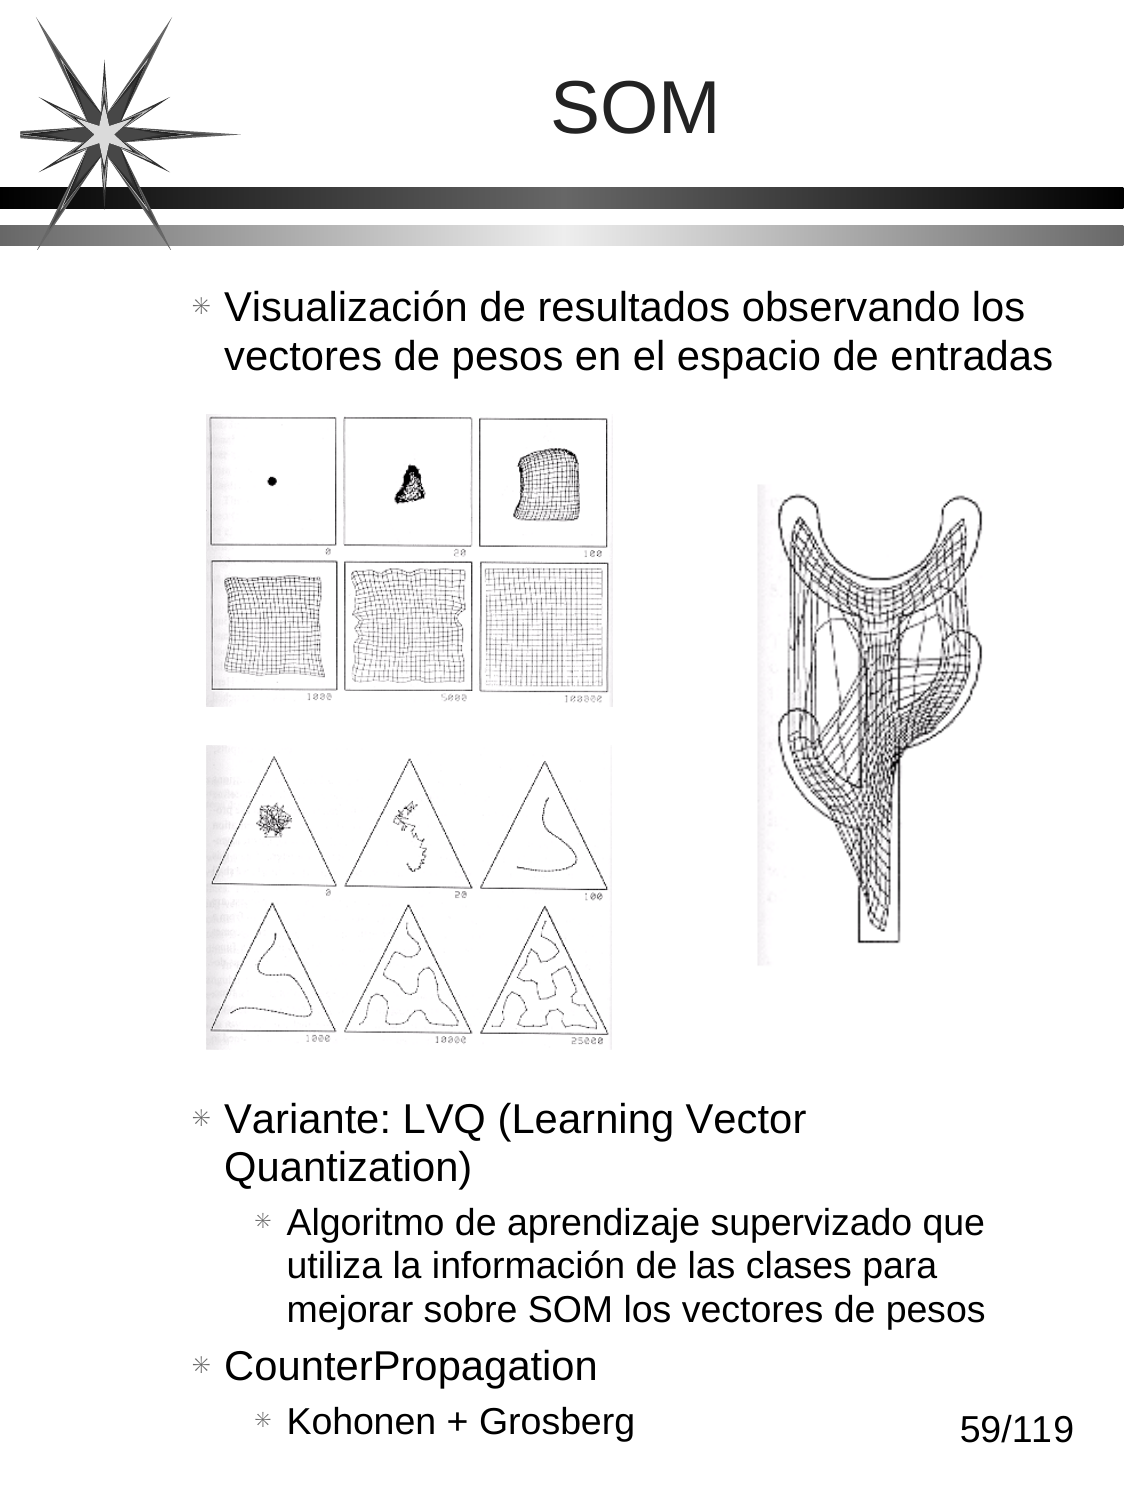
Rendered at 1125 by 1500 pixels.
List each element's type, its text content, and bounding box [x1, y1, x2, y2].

title SOM [174, 3, 1097, 210]
picture [206, 414, 613, 707]
list Visualización de resultados observando los vectores de pesos en el espacio de entradas Variante: LVQ (Learning Vector Quantization) Algoritmo de aprendizaje supervizado que utiliza la información de las clases para mejorar sobre SOM los vectores de pesos CounterPropagation Kohonen + Grosberg [37, 275, 1075, 1477]
picture [756, 483, 1003, 968]
picture [205, 744, 613, 1051]
